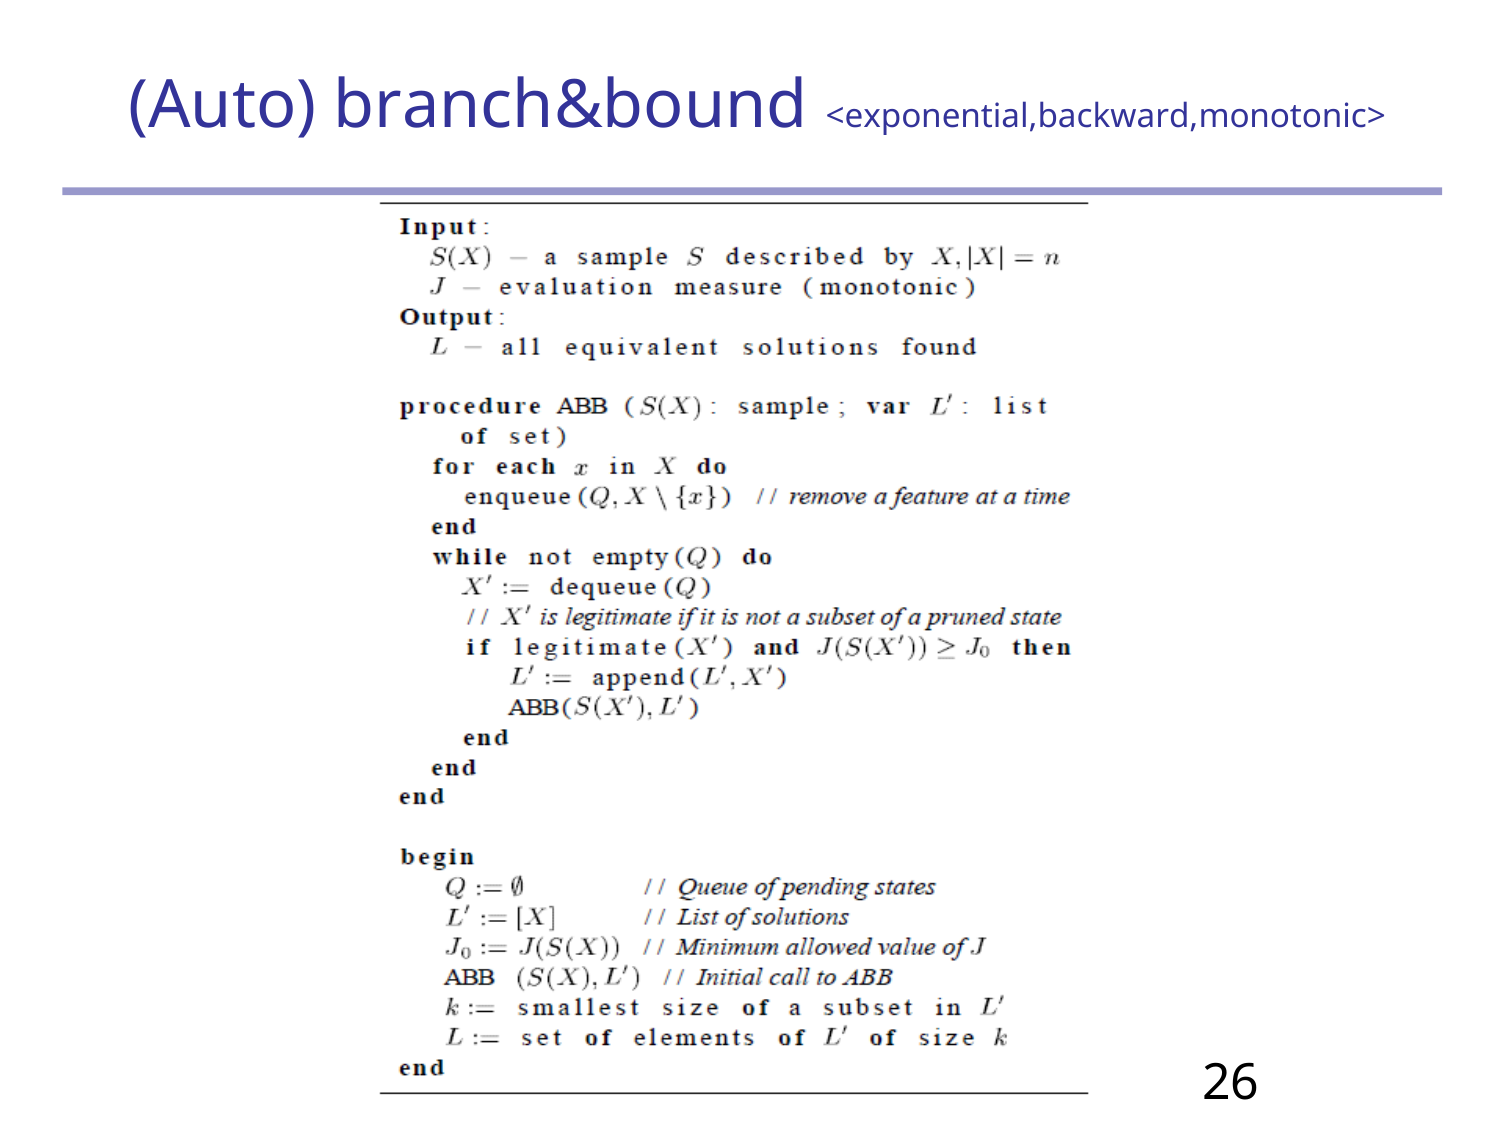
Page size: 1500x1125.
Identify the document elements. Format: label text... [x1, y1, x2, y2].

text_box <number> [1187, 1050, 1500, 1125]
title (Auto) branch&bound <exponential,backward,monotonic> [60, 32, 1456, 170]
list [62, 148, 1426, 999]
picture [374, 197, 1101, 1111]
